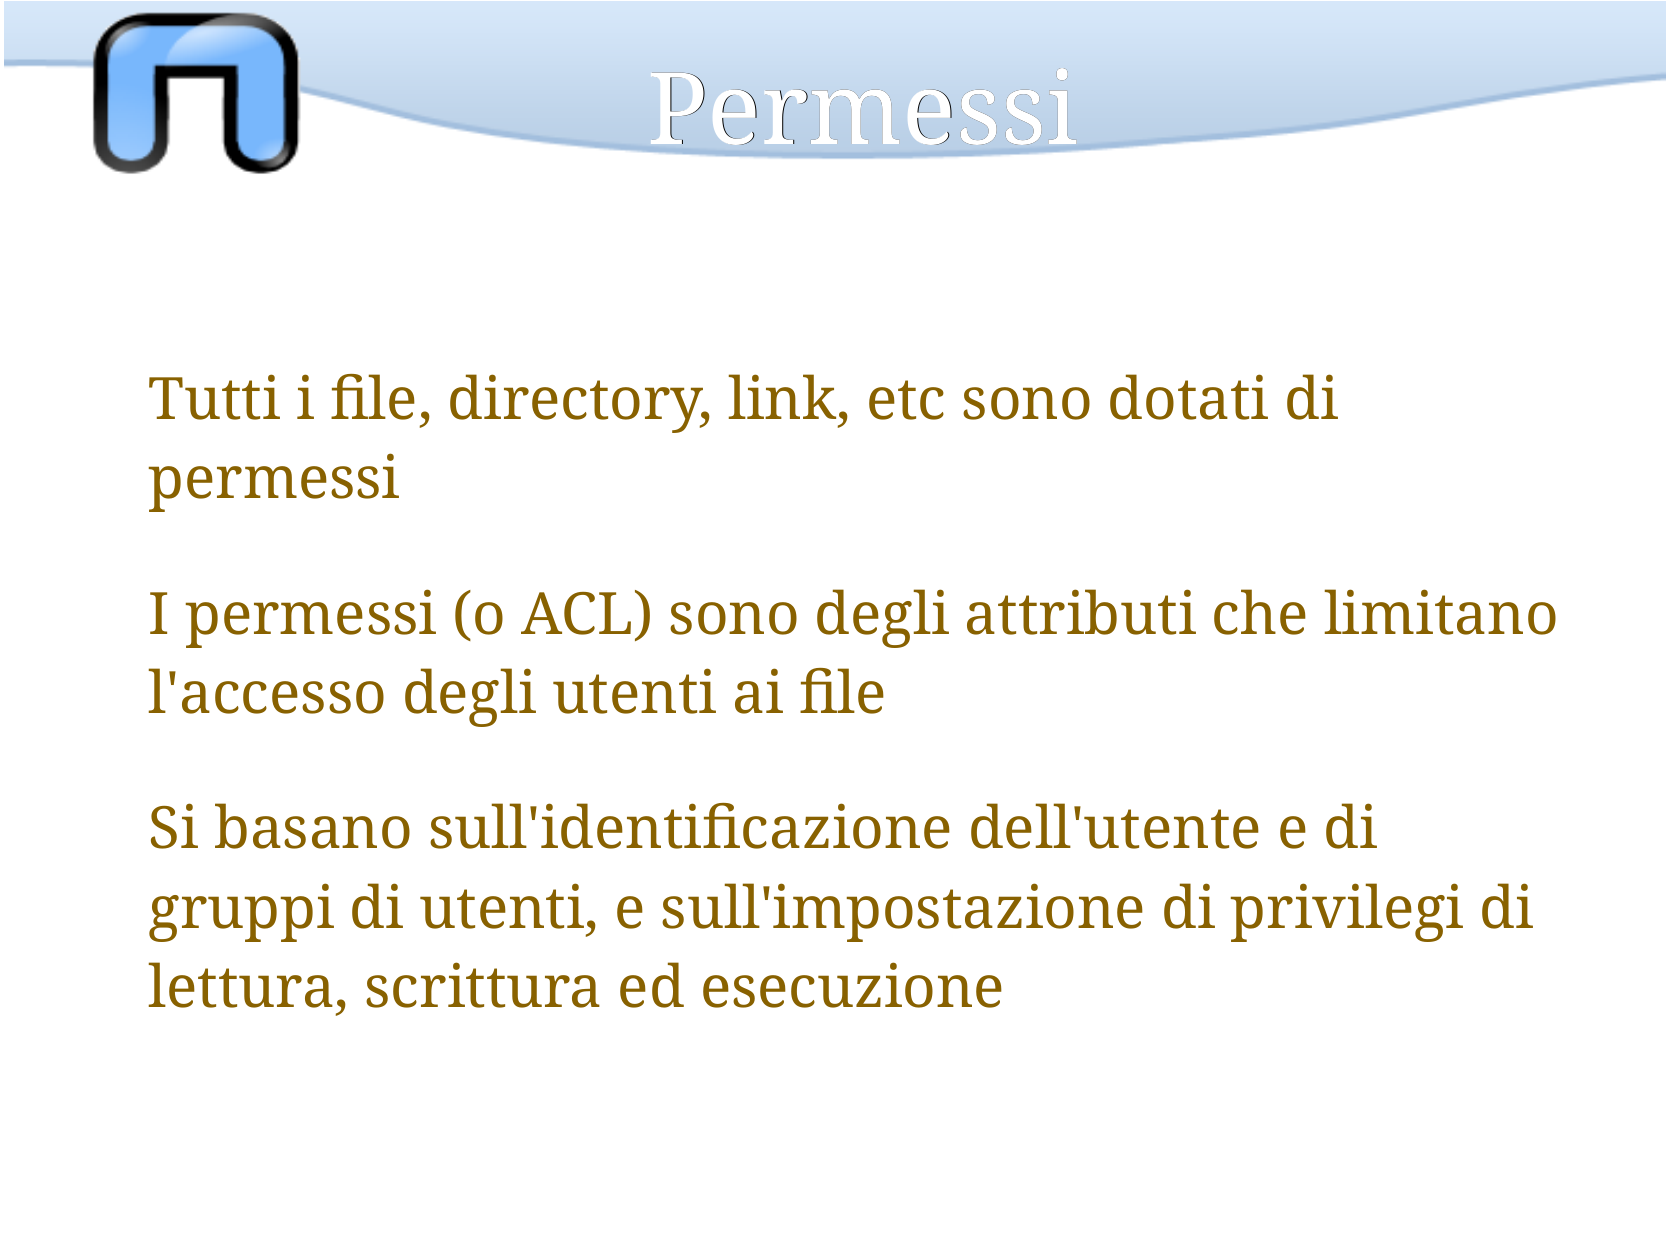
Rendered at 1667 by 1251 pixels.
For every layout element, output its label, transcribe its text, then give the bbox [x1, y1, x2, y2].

text_box Permessi [446, 29, 1280, 283]
picture [0, 0, 1667, 1251]
list Tutti i file, directory, link, etc sono dotati di permessi I permessi (o ACL) sono degli attributi che limitano l'accesso degli utenti ai file Si basano sull'identificazione dell'utente e di gruppi di utenti, e sull'impostazione di privilegi di lettura, scrittura ed esecuzione [148, 357, 1578, 1251]
